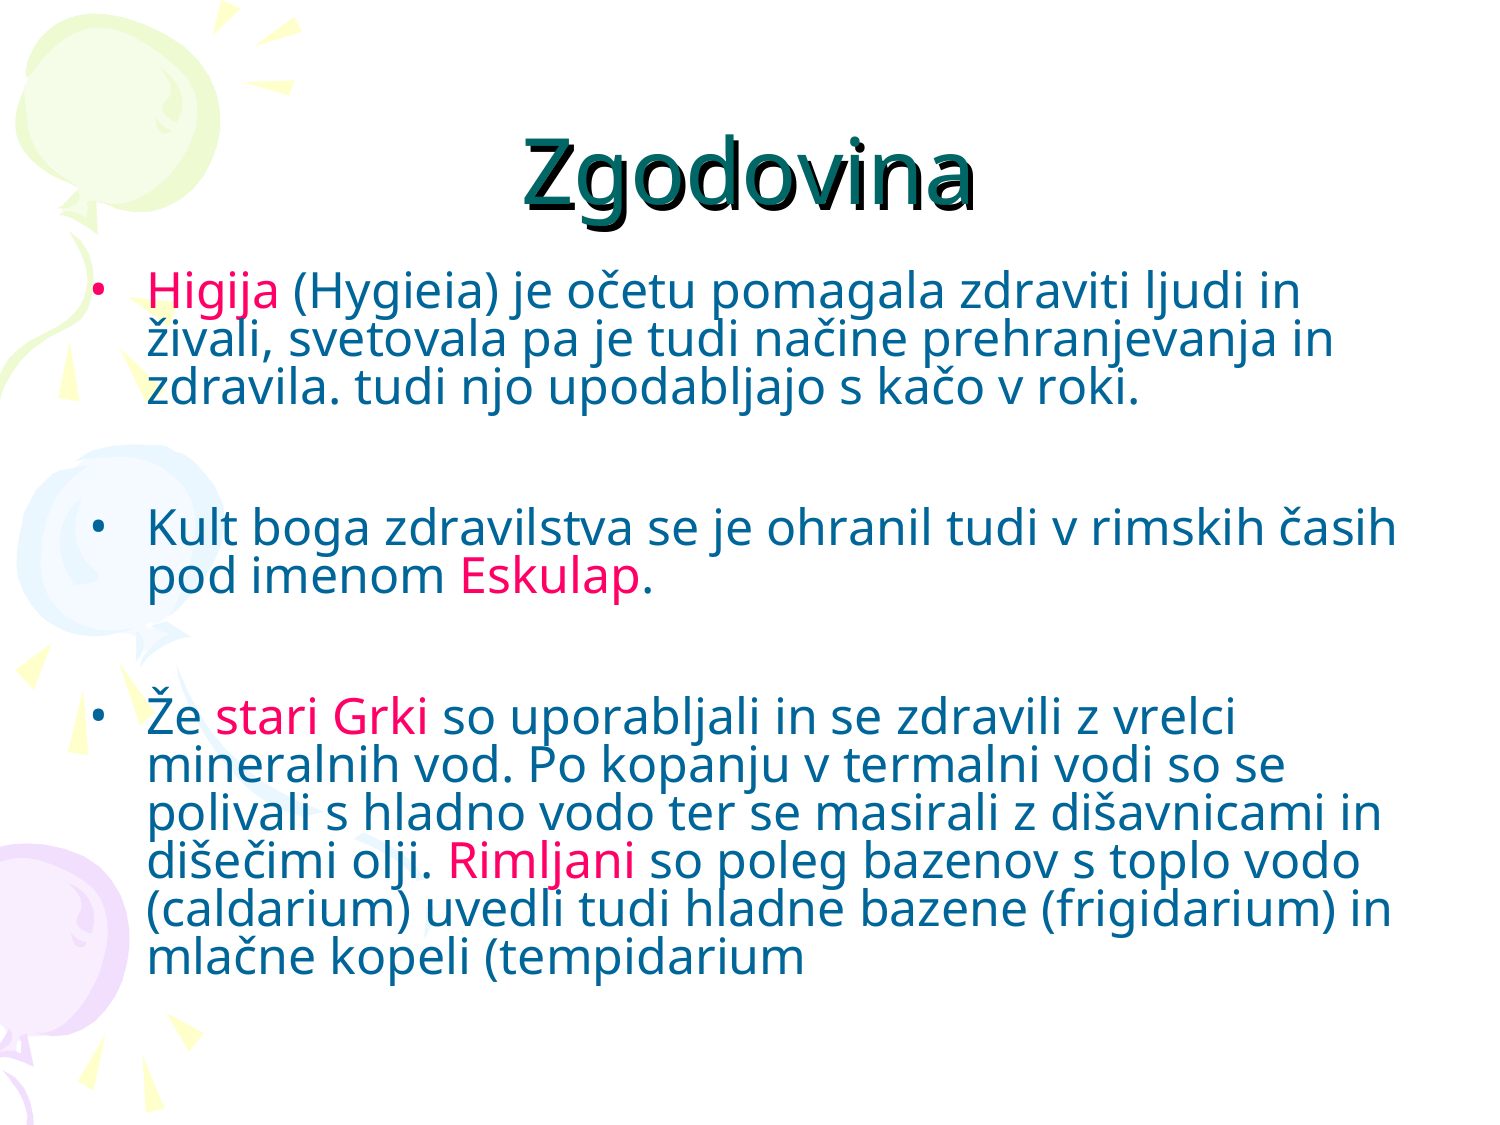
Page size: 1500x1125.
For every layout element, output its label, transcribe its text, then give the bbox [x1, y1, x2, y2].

list Higija (Hygieia) je očetu pomagala zdraviti ljudi in živali, svetovala pa je tudi načine prehranjevanja in zdravila. tudi njo upodabljajo s kačo v roki. Kult boga zdravilstva se je ohranil tudi v rimskih časih pod imenom Eskulap. Že stari Grki so uporabljali in se zdravili z vrelci mineralnih vod. Po kopanju v termalni vodi so se polivali s hladno vodo ter se masirali z dišavnicami in dišečimi olji. Rimljani so poleg bazenov s toplo vodo (caldarium) uvedli tudi hladne bazene (frigidarium) in mlačne kopeli (tempidarium [75, 262, 1426, 994]
title Zgodovina [72, 16, 1426, 233]
